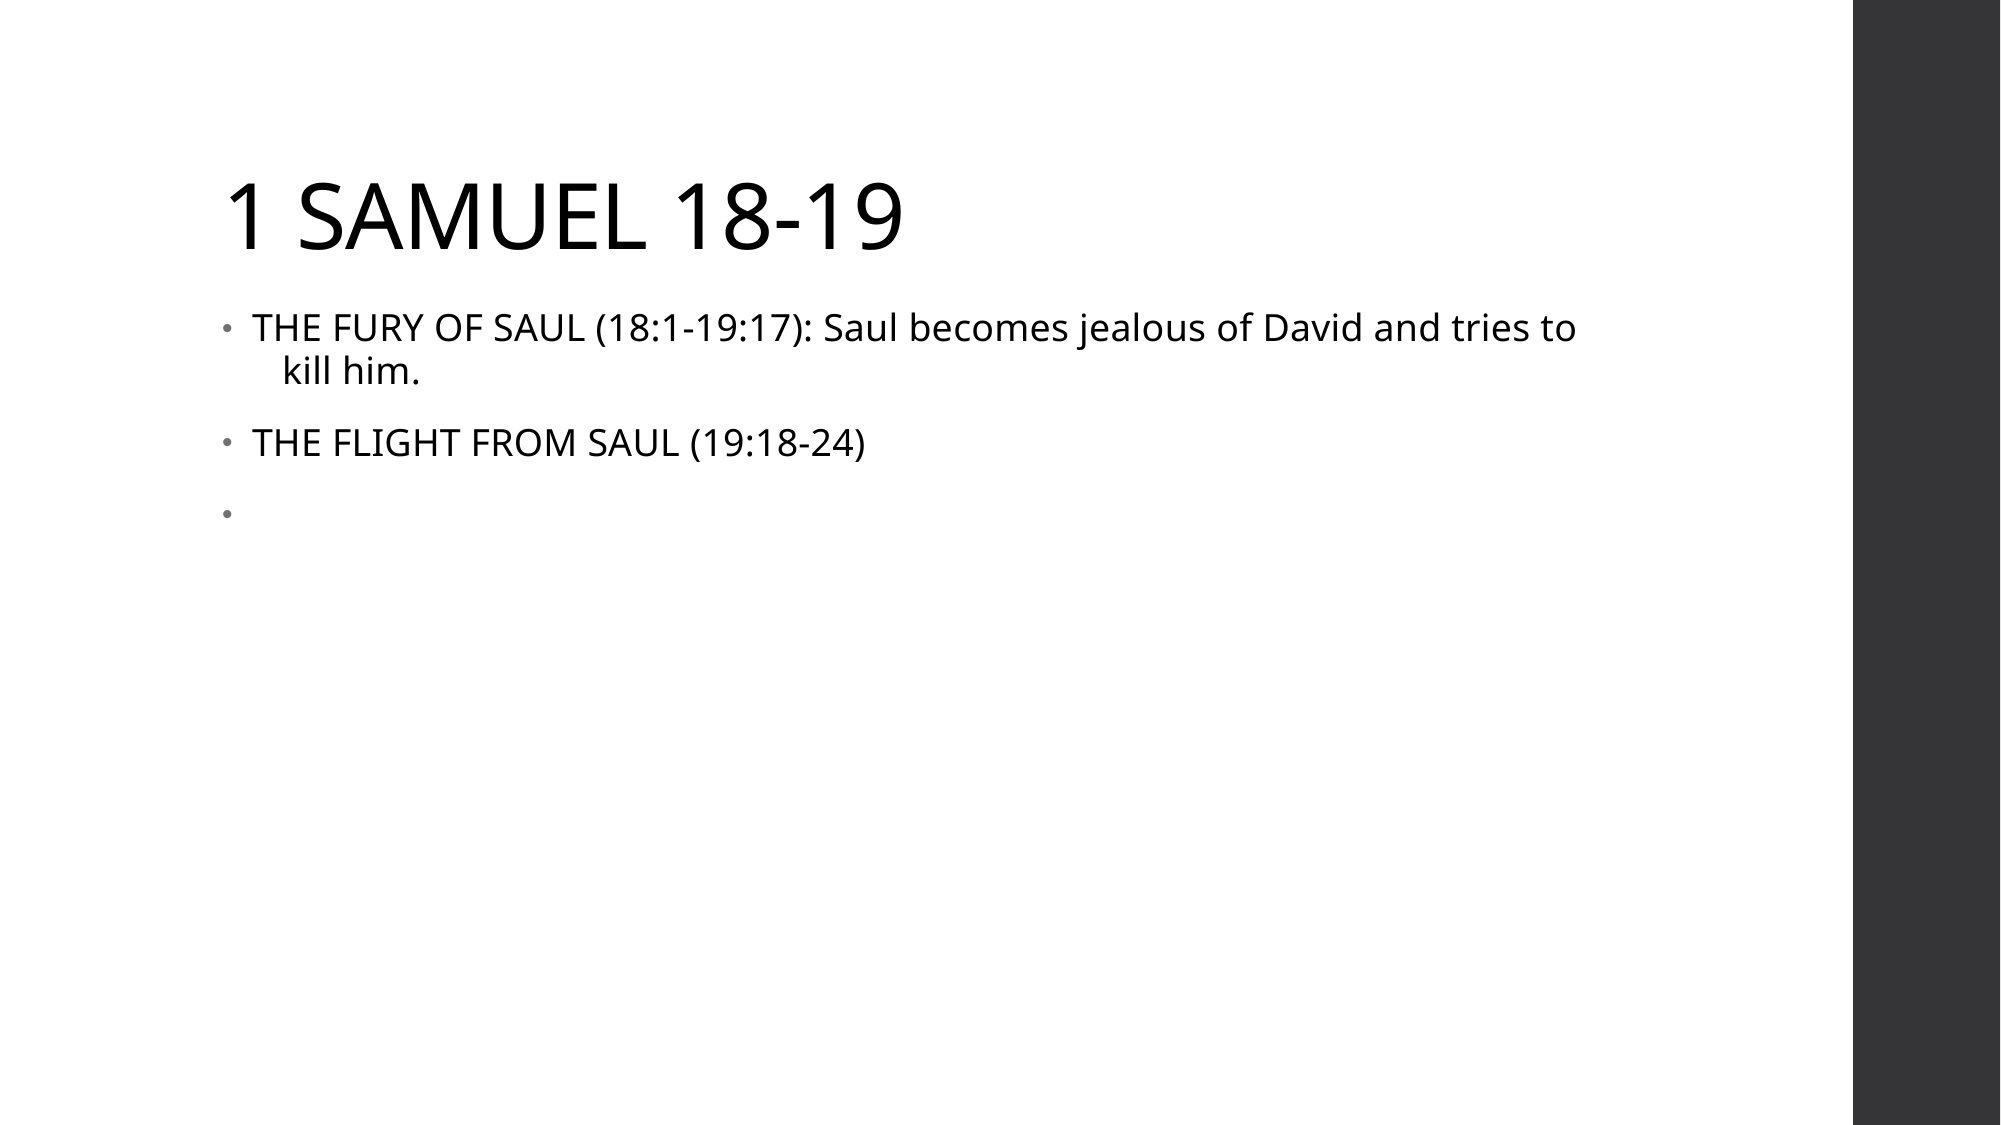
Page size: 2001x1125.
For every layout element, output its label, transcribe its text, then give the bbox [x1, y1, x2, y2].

list THE FURY OF SAUL (18:1-19:17): Saul becomes jealous of David and tries to kill him. THE FLIGHT FROM SAUL (19:18-24) [206, 299, 1617, 1014]
title 1 SAMUEL 18-19 [206, 60, 1797, 278]
